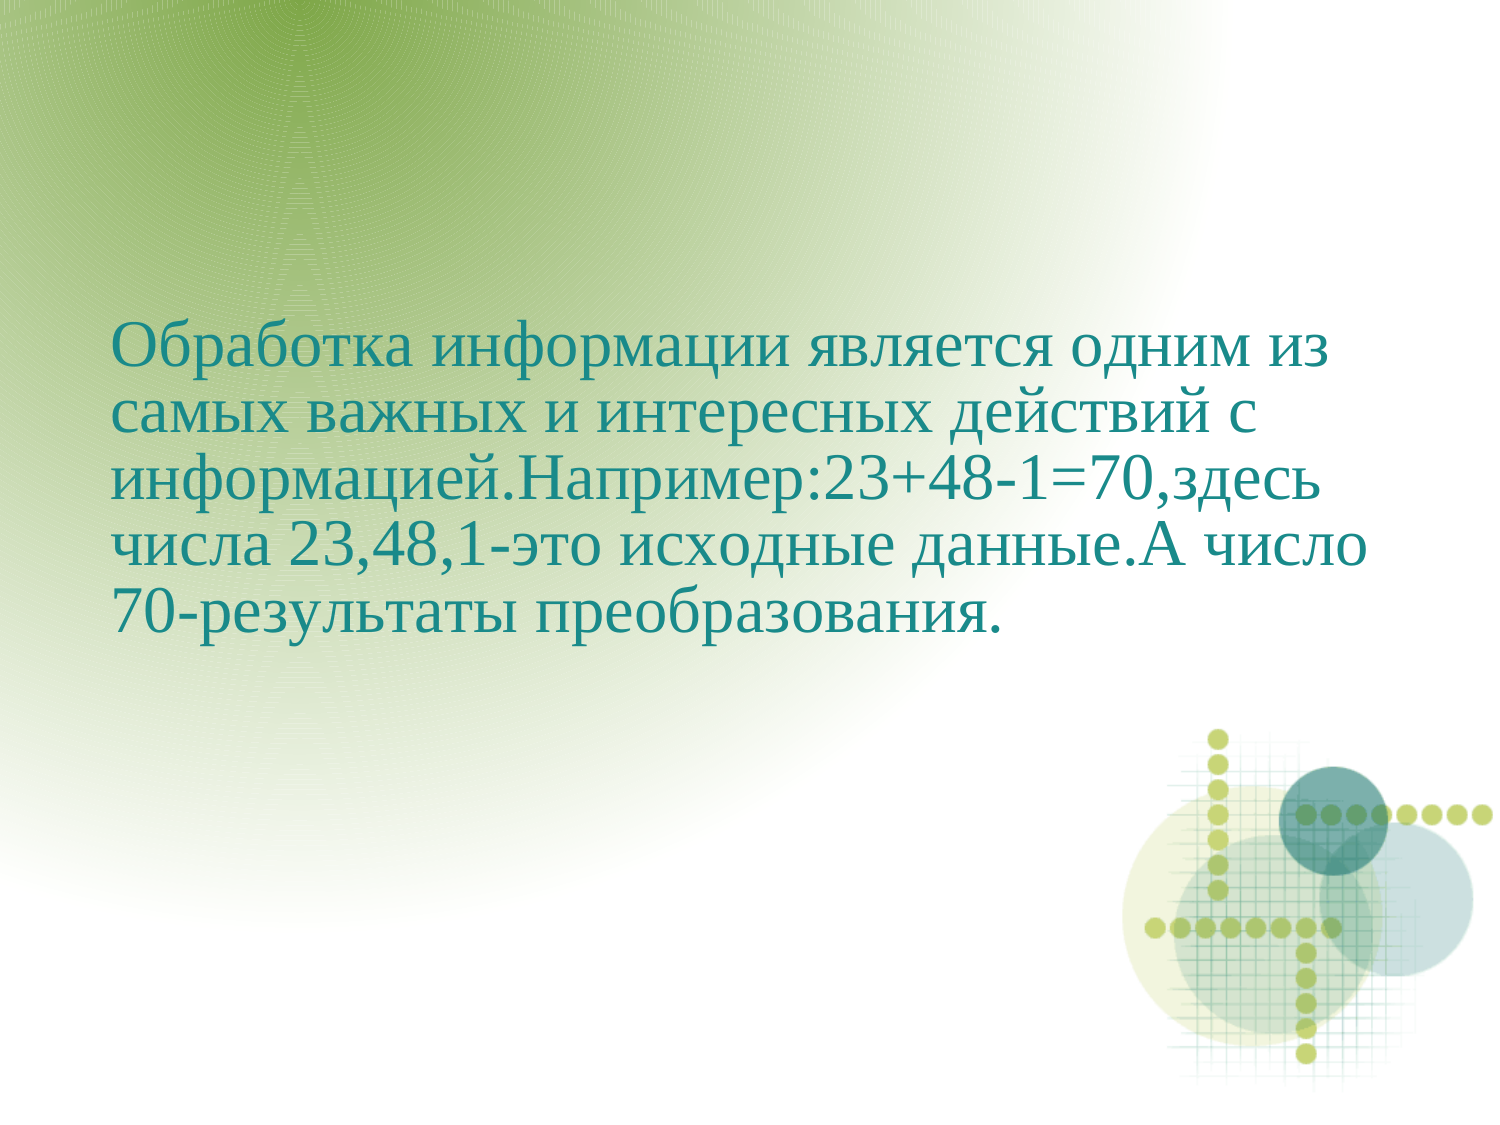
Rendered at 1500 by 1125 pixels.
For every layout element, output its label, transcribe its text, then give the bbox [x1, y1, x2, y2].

picture [1110, 718, 1500, 1098]
list Обработка информации является одним из самых важных и интересных действий с информацией.Например:23+48-1=70,здесь числа 23,48,1-это исходные данные.А число 70-результаты преобразования. [110, 312, 1392, 1007]
